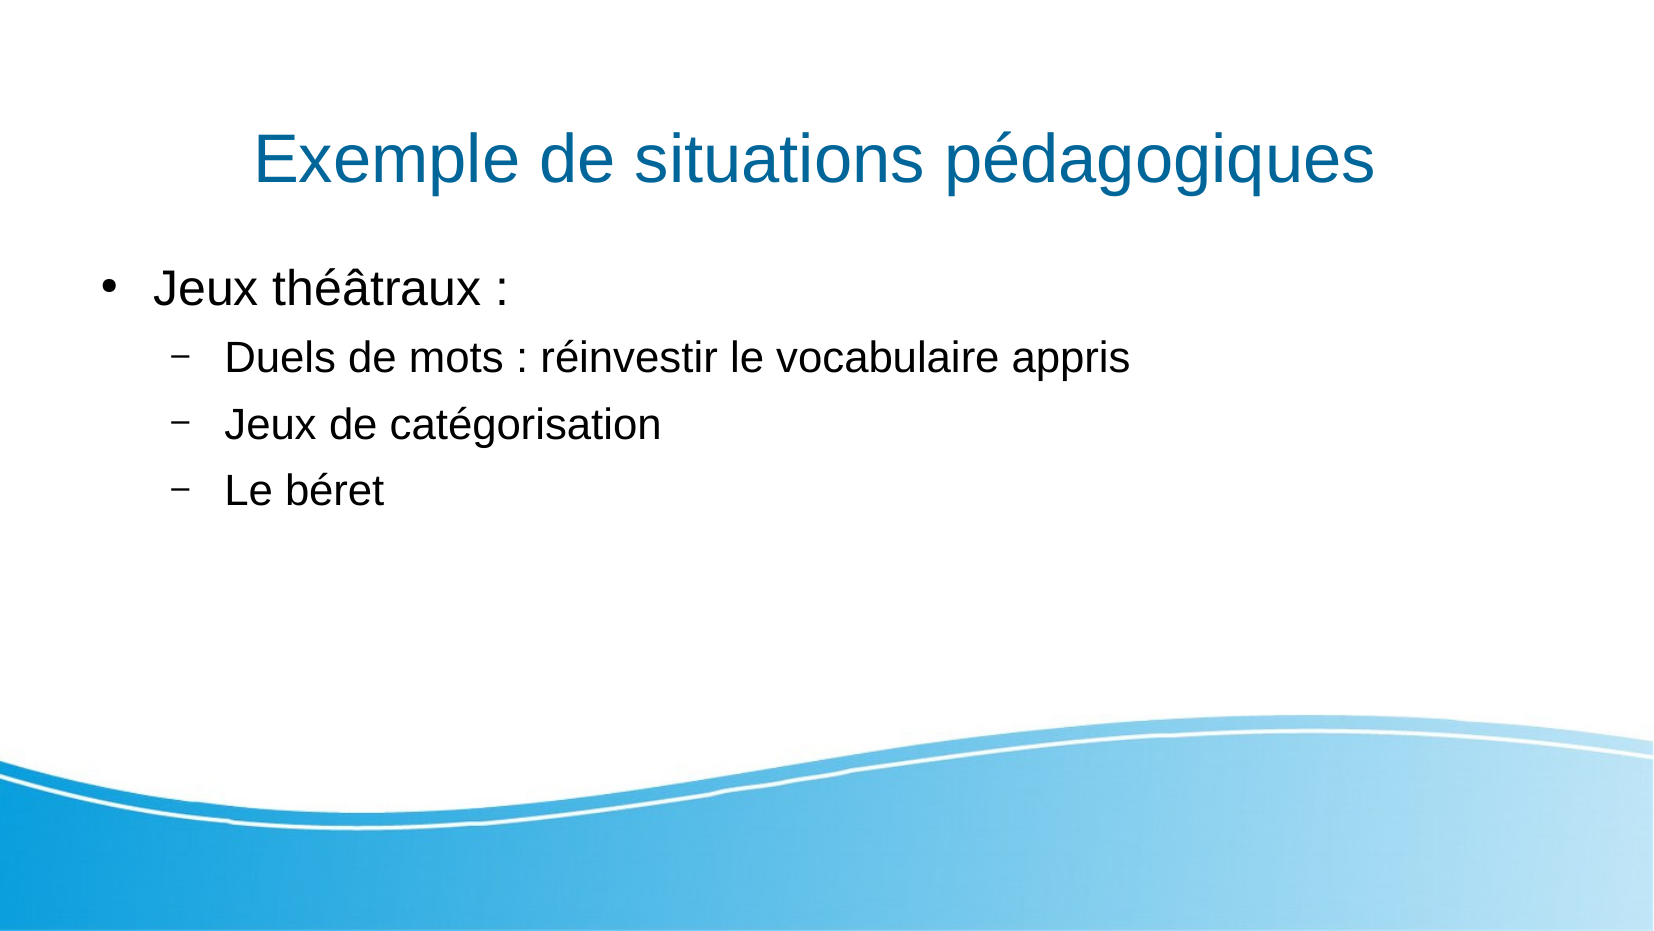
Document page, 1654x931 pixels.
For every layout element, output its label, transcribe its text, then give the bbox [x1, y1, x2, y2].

picture [0, 714, 1654, 931]
title Exemple de situations pédagogiques [70, 80, 1560, 237]
list Jeux théâtraux : Duels de mots : réinvestir le vocabulaire appris Jeux de catégorisation Le béret [82, 259, 1571, 756]
